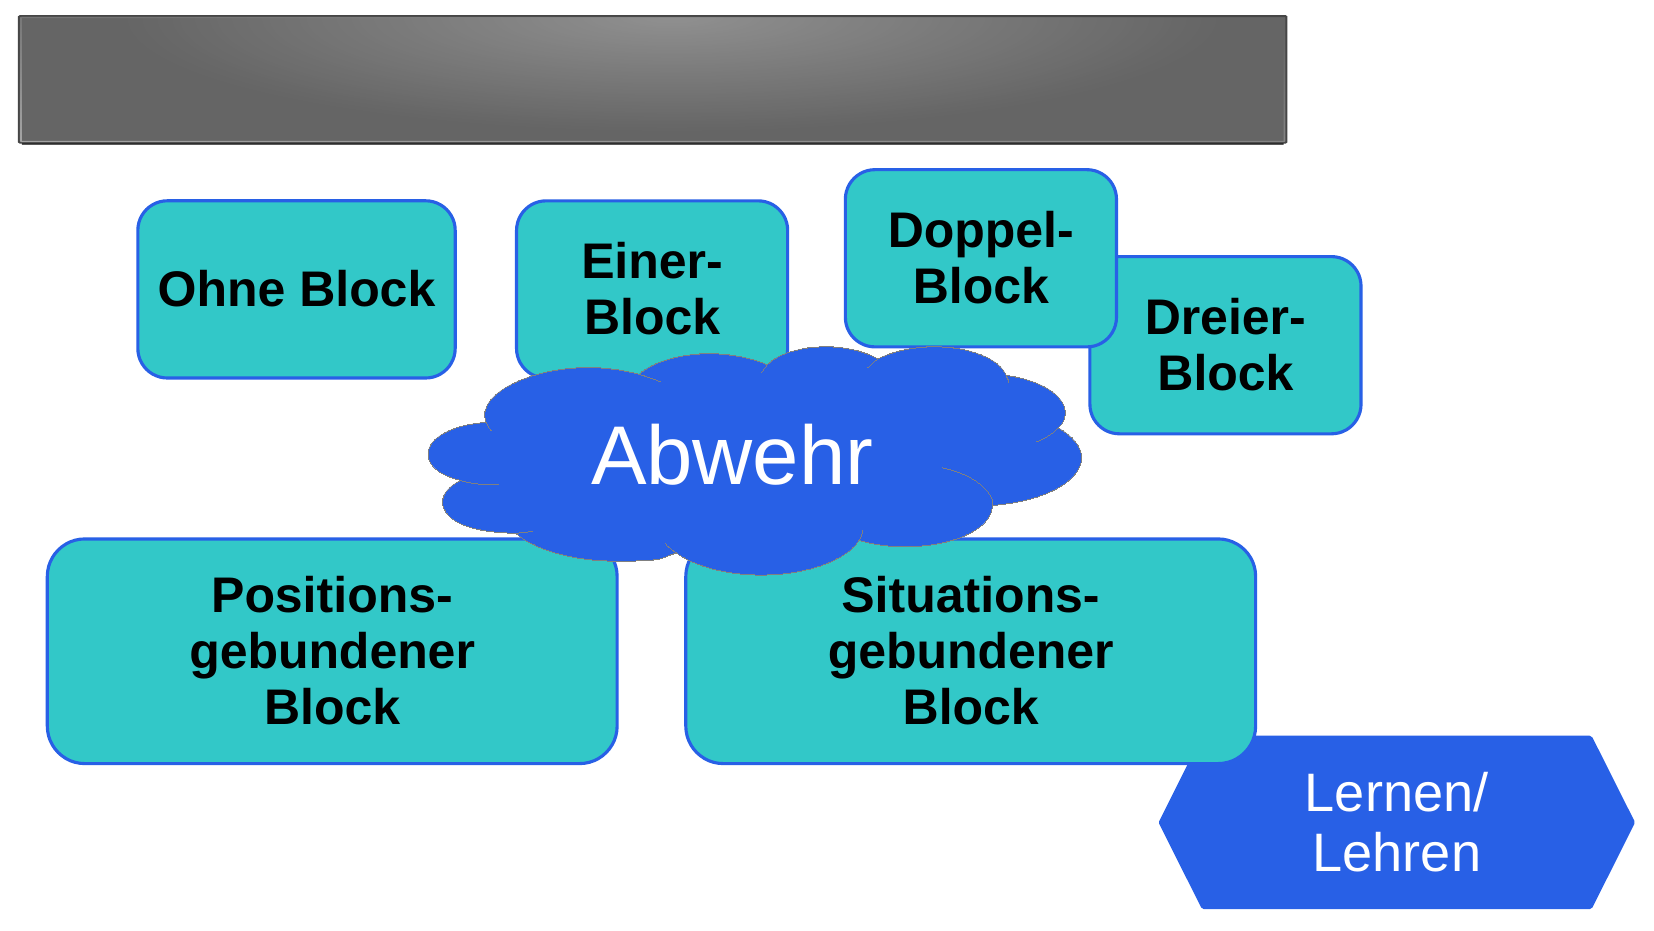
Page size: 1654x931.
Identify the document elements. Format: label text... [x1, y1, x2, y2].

text_box Positions- gebundener Block [47, 538, 618, 764]
text_box Lernen/ Lehren [1162, 738, 1632, 907]
text_box Ohne Block [137, 200, 456, 379]
text_box Doppel- Block [845, 169, 1117, 347]
text_box Dreier- Block [1089, 256, 1362, 434]
text_box Situations- gebundener Block [685, 538, 1256, 764]
text_box Einer- Block [516, 200, 788, 375]
text_box Abwehr [428, 346, 1082, 576]
